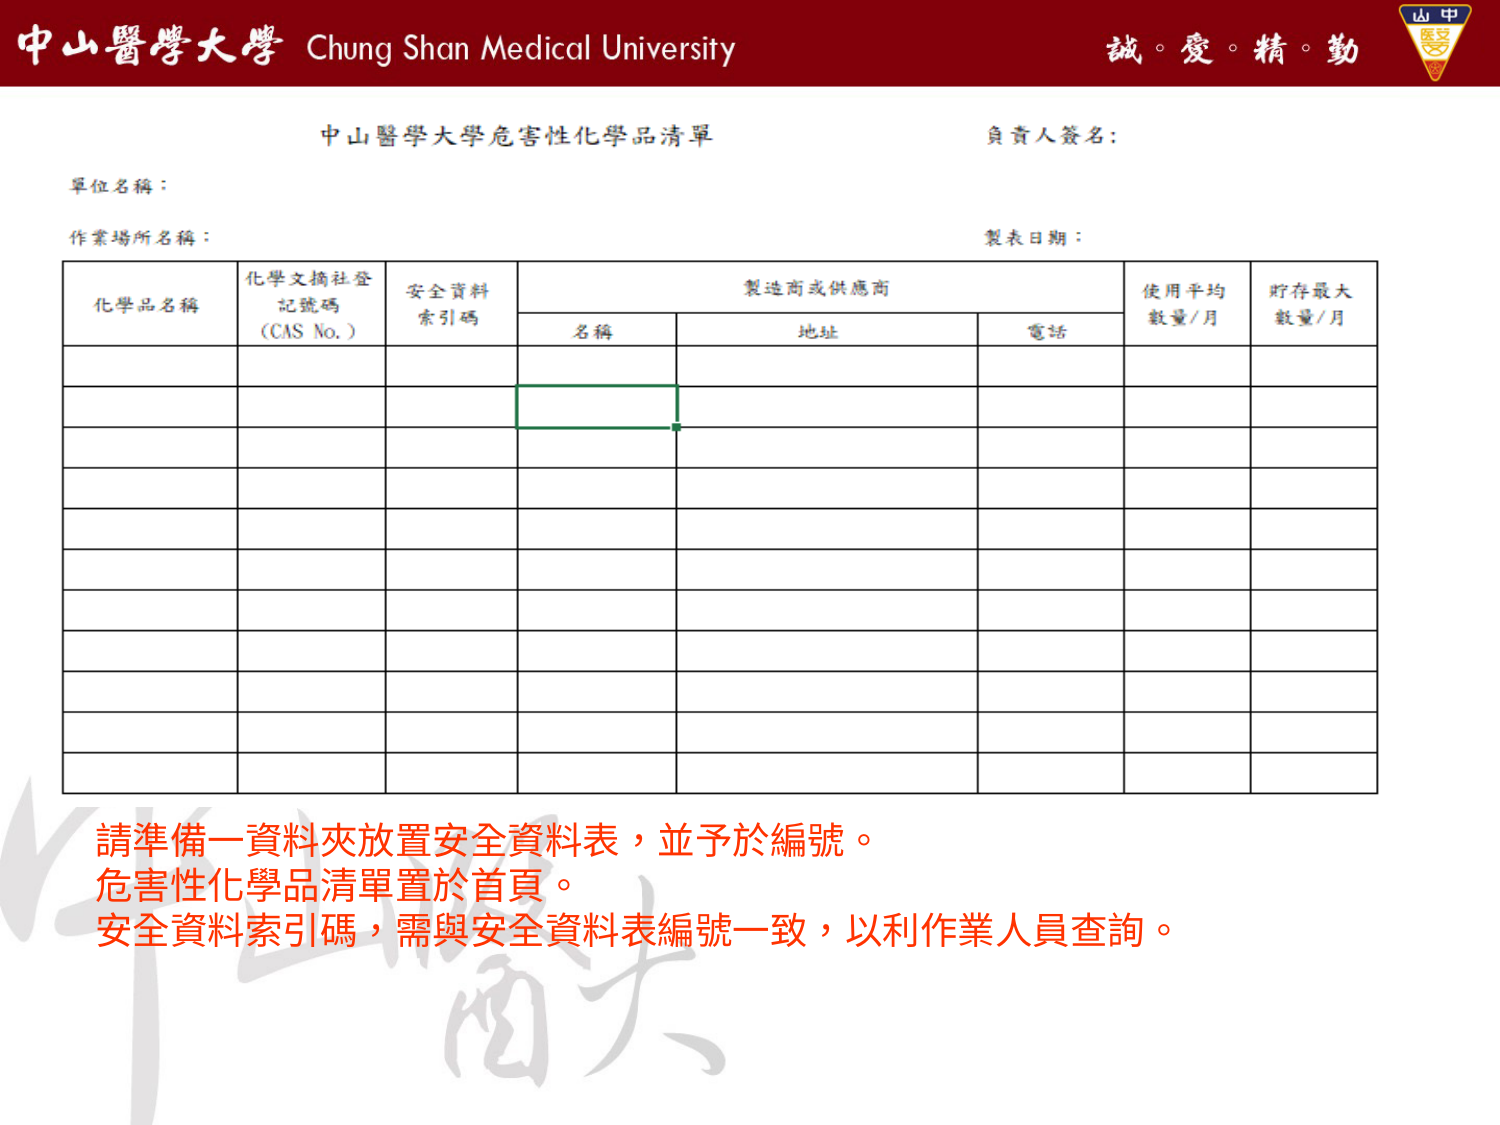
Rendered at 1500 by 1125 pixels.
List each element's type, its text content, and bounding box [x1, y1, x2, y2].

text_box 請準備一資料夾放置安全資料表，並予於編號。 危害性化學品清單置於首頁。 安全資料索引碼，需與安全資料表編號一致，以利作業人員查詢。 [80, 810, 1309, 960]
picture [41, 98, 1400, 807]
